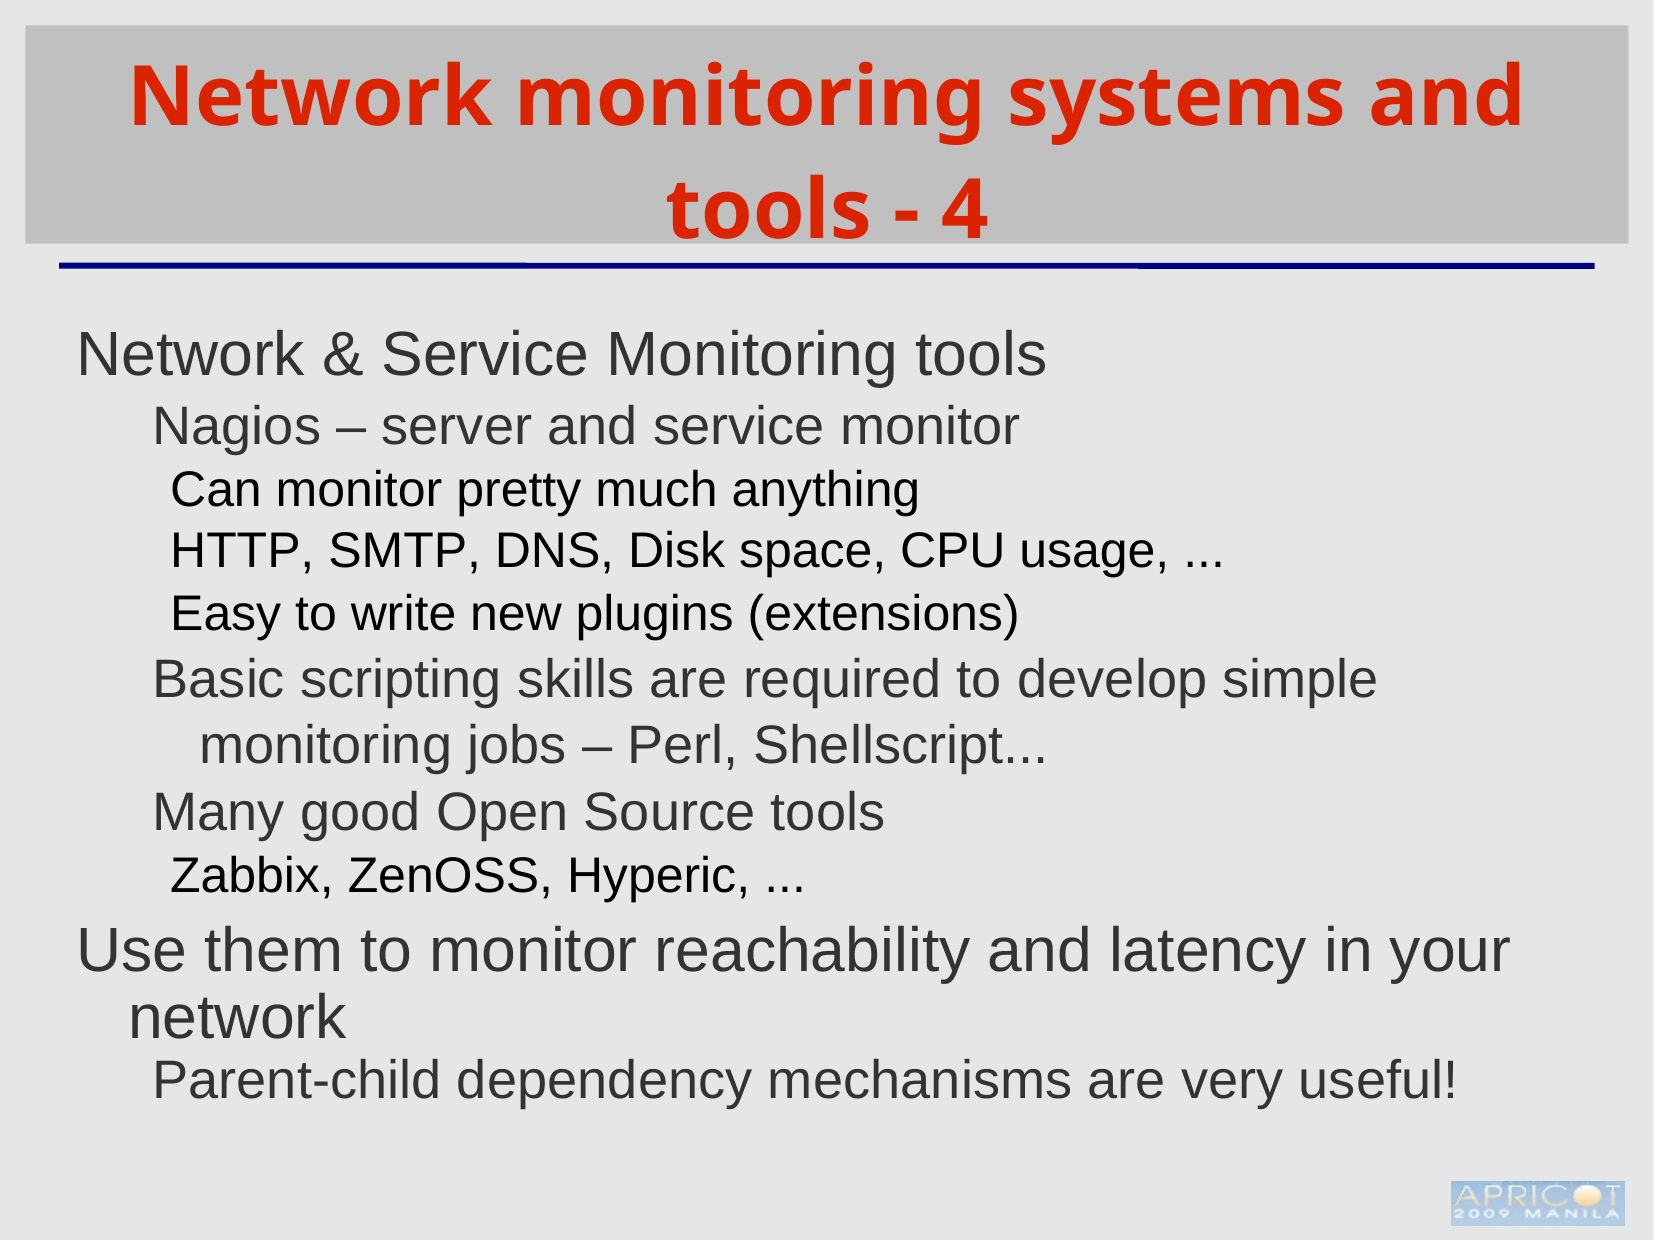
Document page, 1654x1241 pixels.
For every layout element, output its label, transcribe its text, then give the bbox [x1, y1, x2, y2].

picture [1451, 1181, 1625, 1226]
list Network & Service Monitoring tools Nagios – server and service monitor Can monitor pretty much anything HTTP, SMTP, DNS, Disk space, CPU usage, ... Easy to write new plugins (extensions)‏ Basic scripting skills are required to develop simple monitoring jobs – Perl, Shellscript... Many good Open Source tools Zabbix, ZenOSS, Hyperic, ... Use them to monitor reachability and latency in your network Parent-child dependency mechanisms are very useful! [59, 322, 1595, 1182]
title Network monitoring systems and tools - 4 [121, 46, 1534, 254]
